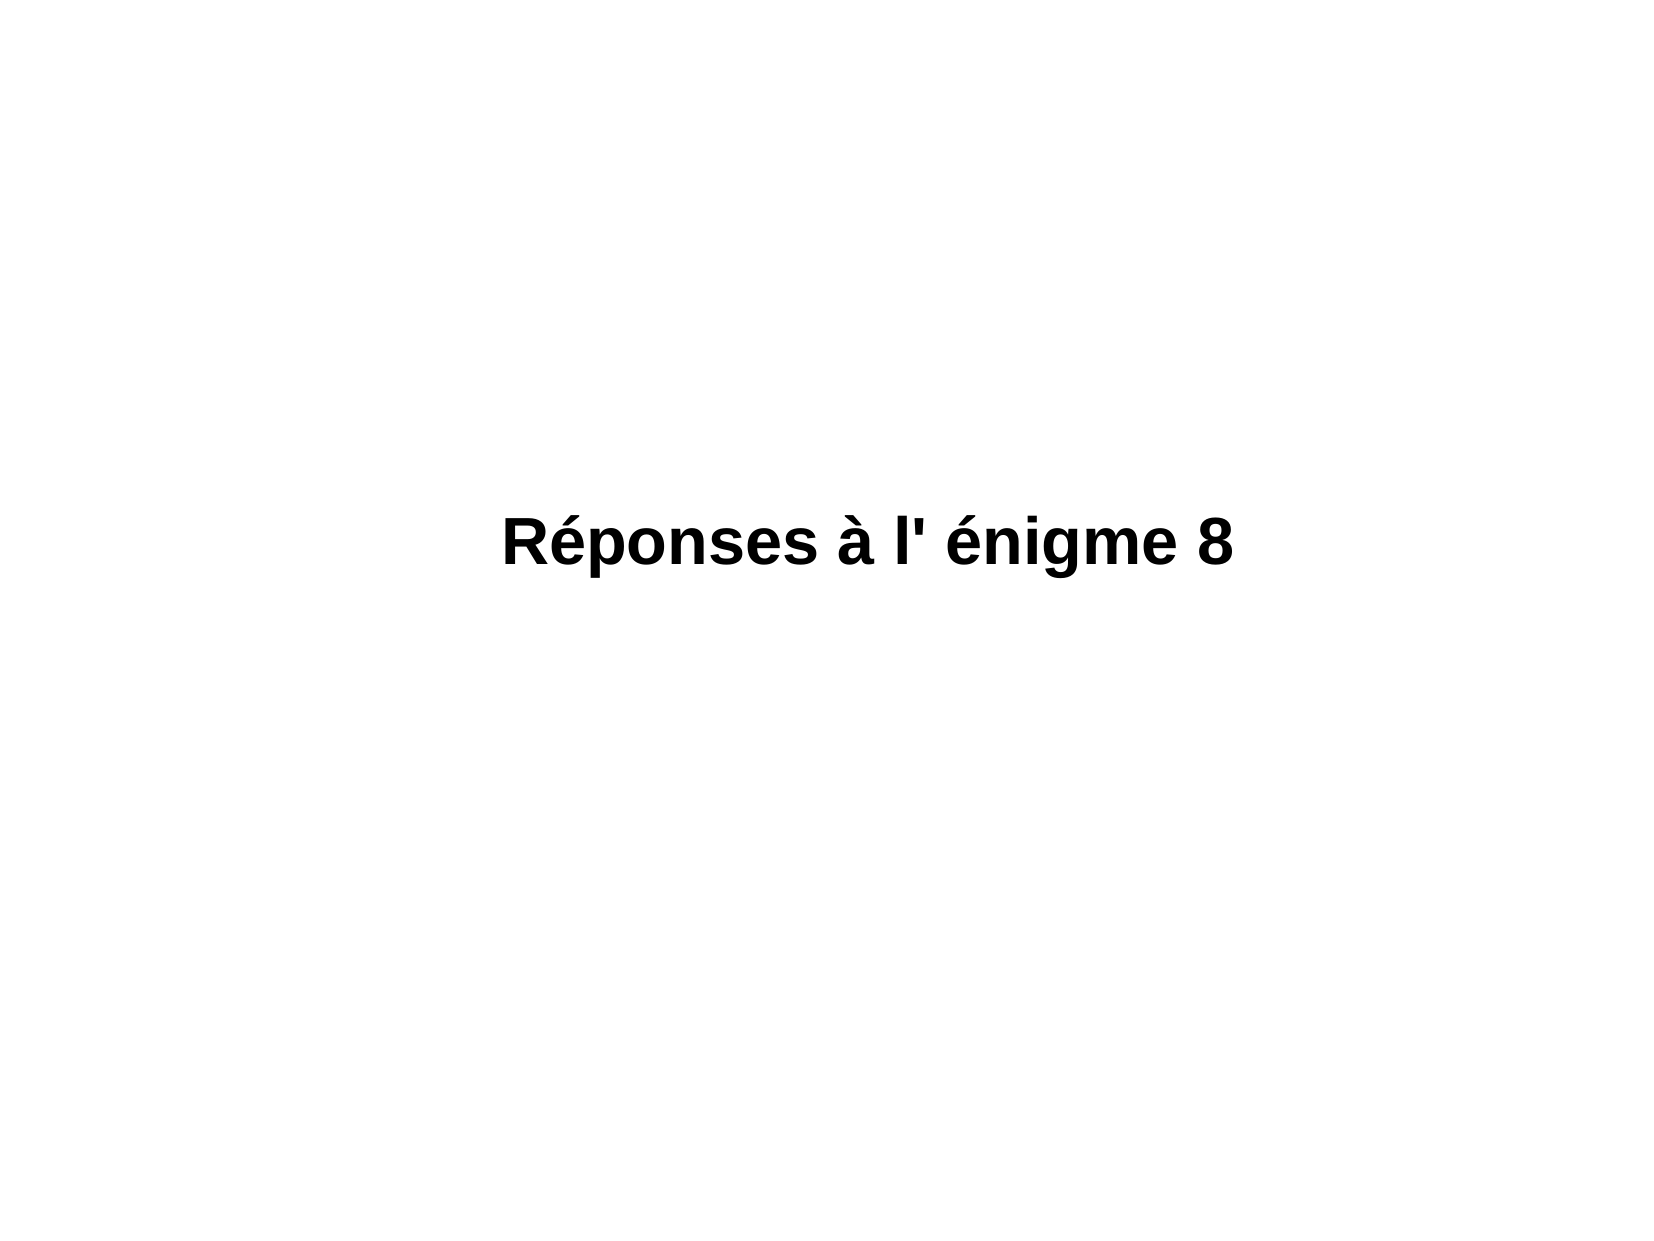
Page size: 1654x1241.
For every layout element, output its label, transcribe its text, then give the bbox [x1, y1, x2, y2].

list Réponses à l' énigme 8 [88, 295, 1577, 1114]
